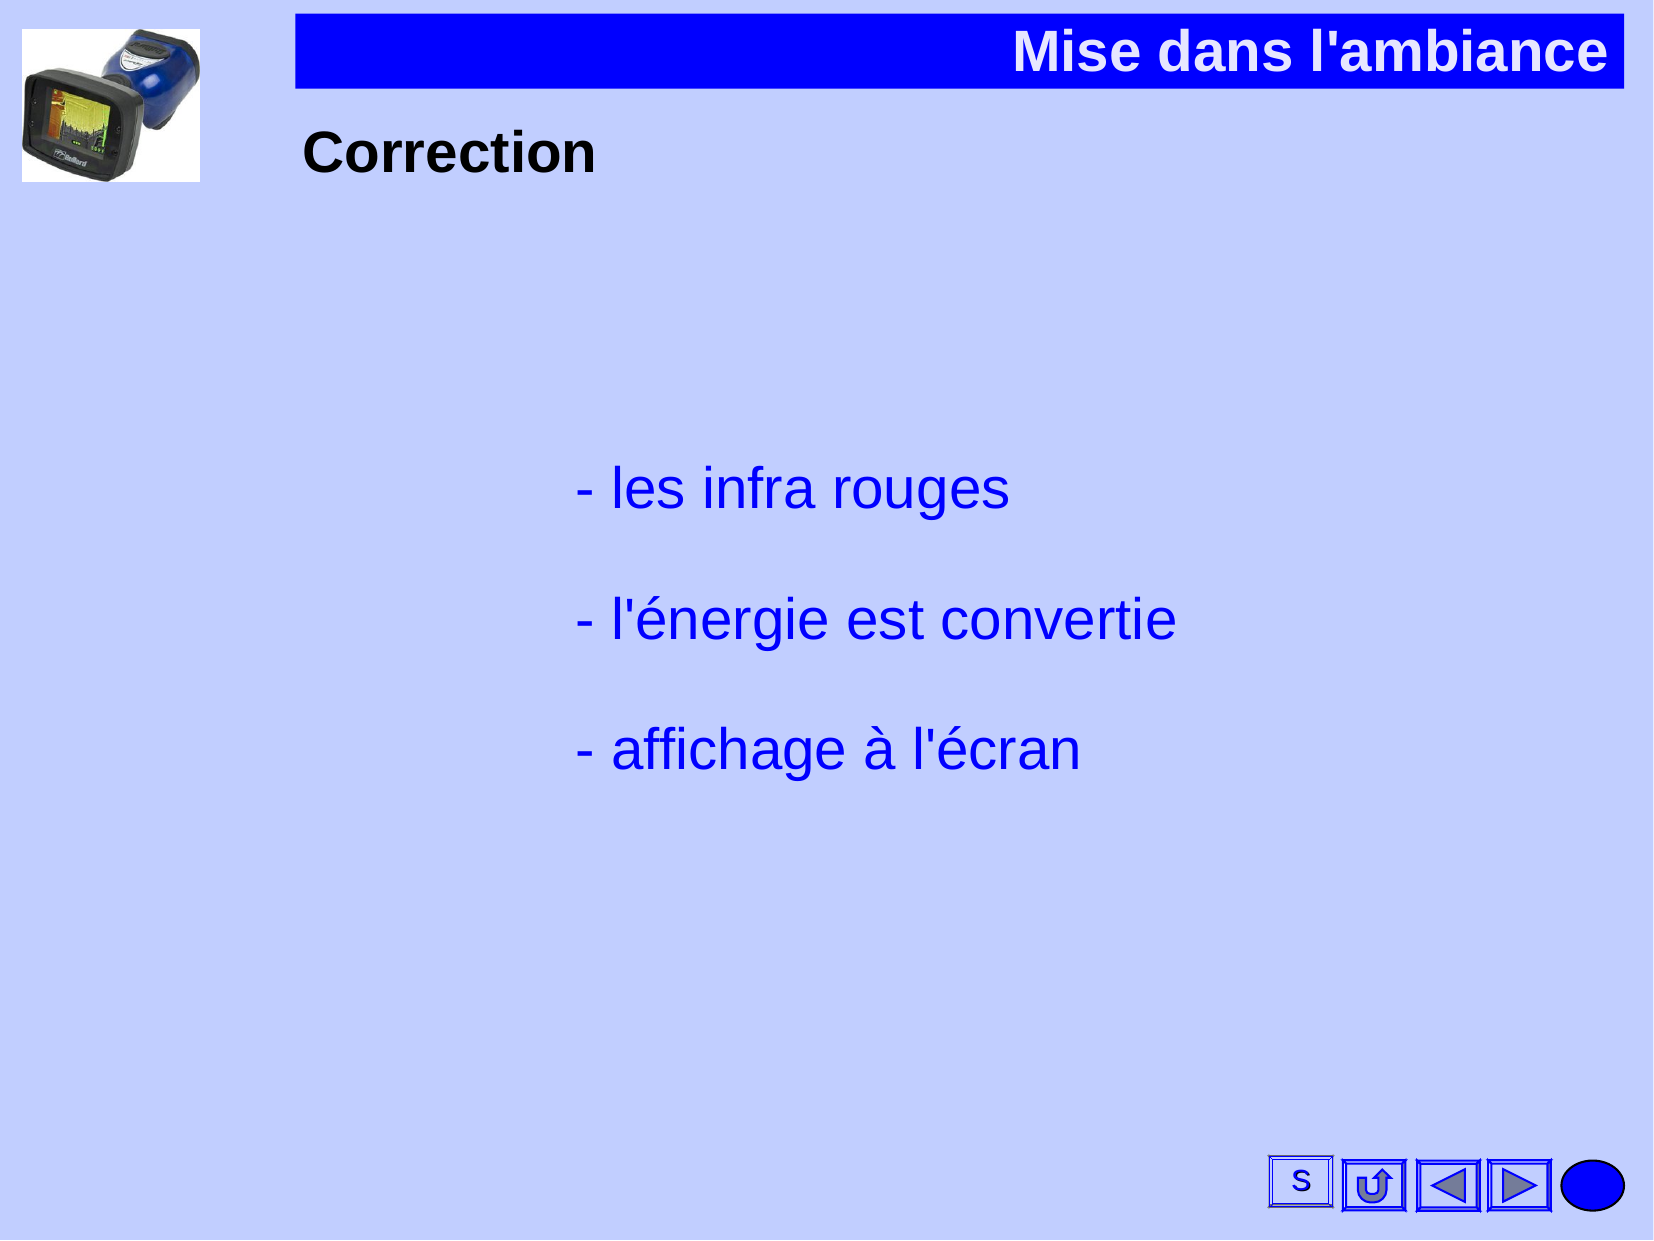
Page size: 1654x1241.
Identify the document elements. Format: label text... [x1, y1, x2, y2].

text_box Mise dans l'ambiance [295, 13, 1625, 89]
text_box Correction [287, 112, 613, 193]
text_box [1561, 1160, 1625, 1211]
text_box - les infra rouges - l'énergie est convertie - affichage à l'écran [265, 383, 1477, 918]
picture [22, 29, 200, 182]
